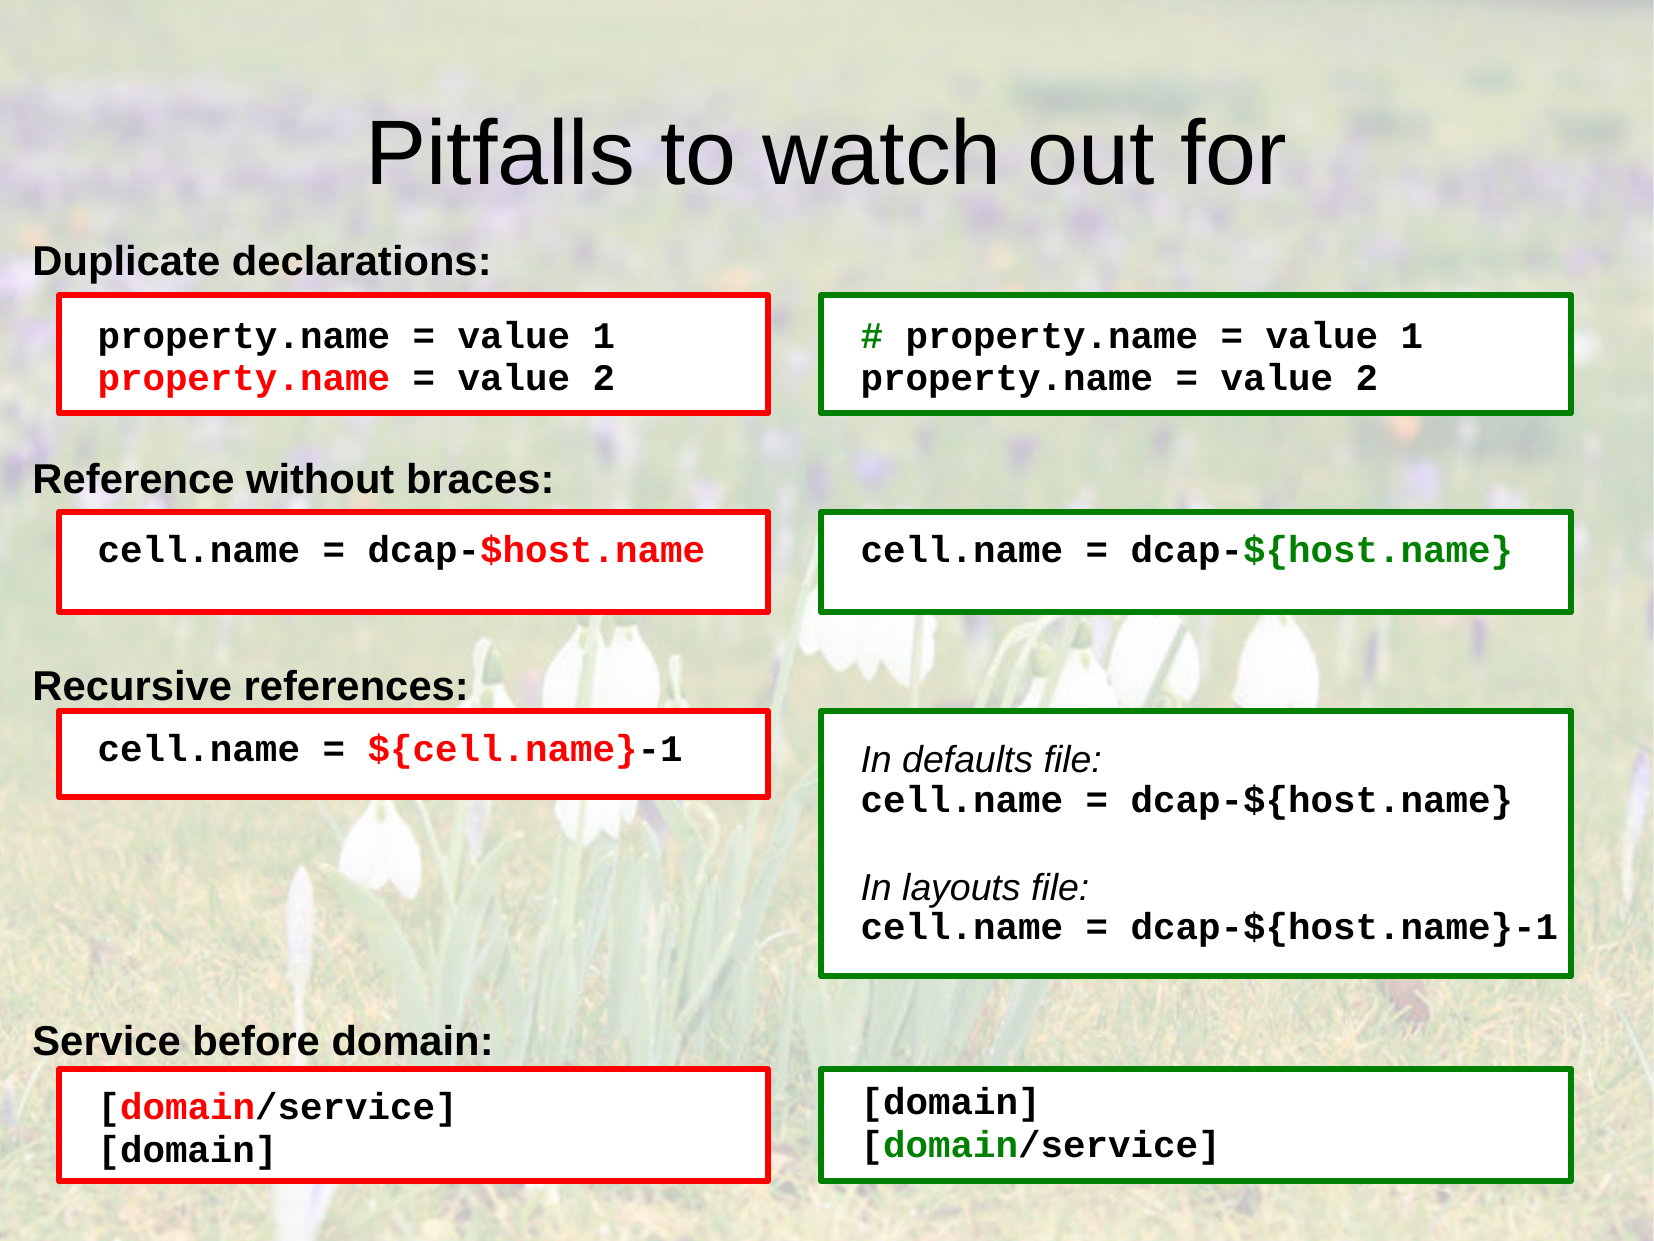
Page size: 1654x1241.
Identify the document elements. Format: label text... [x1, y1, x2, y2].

text_box Reference without braces: [17, 448, 650, 511]
text_box cell.name = dcap-$host.name [82, 523, 729, 593]
text_box Service before domain: [17, 1009, 591, 1072]
text_box [820, 295, 1571, 414]
picture [0, 0, 1654, 1241]
text_box Recursive references: [17, 655, 502, 717]
text_box [820, 710, 1571, 977]
text_box cell.name = ${cell.name}-1 [82, 722, 729, 791]
title Pitfalls to watch out for [82, 49, 1571, 257]
text_box [59, 295, 768, 414]
text_box [820, 511, 1571, 613]
text_box # property.name = value 1 property.name = value 2 [845, 309, 1530, 410]
text_box [59, 1068, 768, 1182]
text_box [domain] [domain/service] [845, 1076, 1530, 1177]
text_box [domain/service] [domain] [82, 1080, 729, 1181]
text_box [59, 710, 768, 798]
text_box cell.name = dcap-${host.name} [845, 523, 1530, 593]
text_box [59, 511, 768, 613]
text_box Duplicate declarations: [17, 230, 532, 292]
text_box property.name = value 1 property.name = value 2 [82, 309, 729, 410]
text_box In defaults file: cell.name = dcap-${host.name} In layouts file: cell.name = dcap-${host.name}-1 [845, 731, 1595, 977]
text_box [820, 1068, 1571, 1182]
